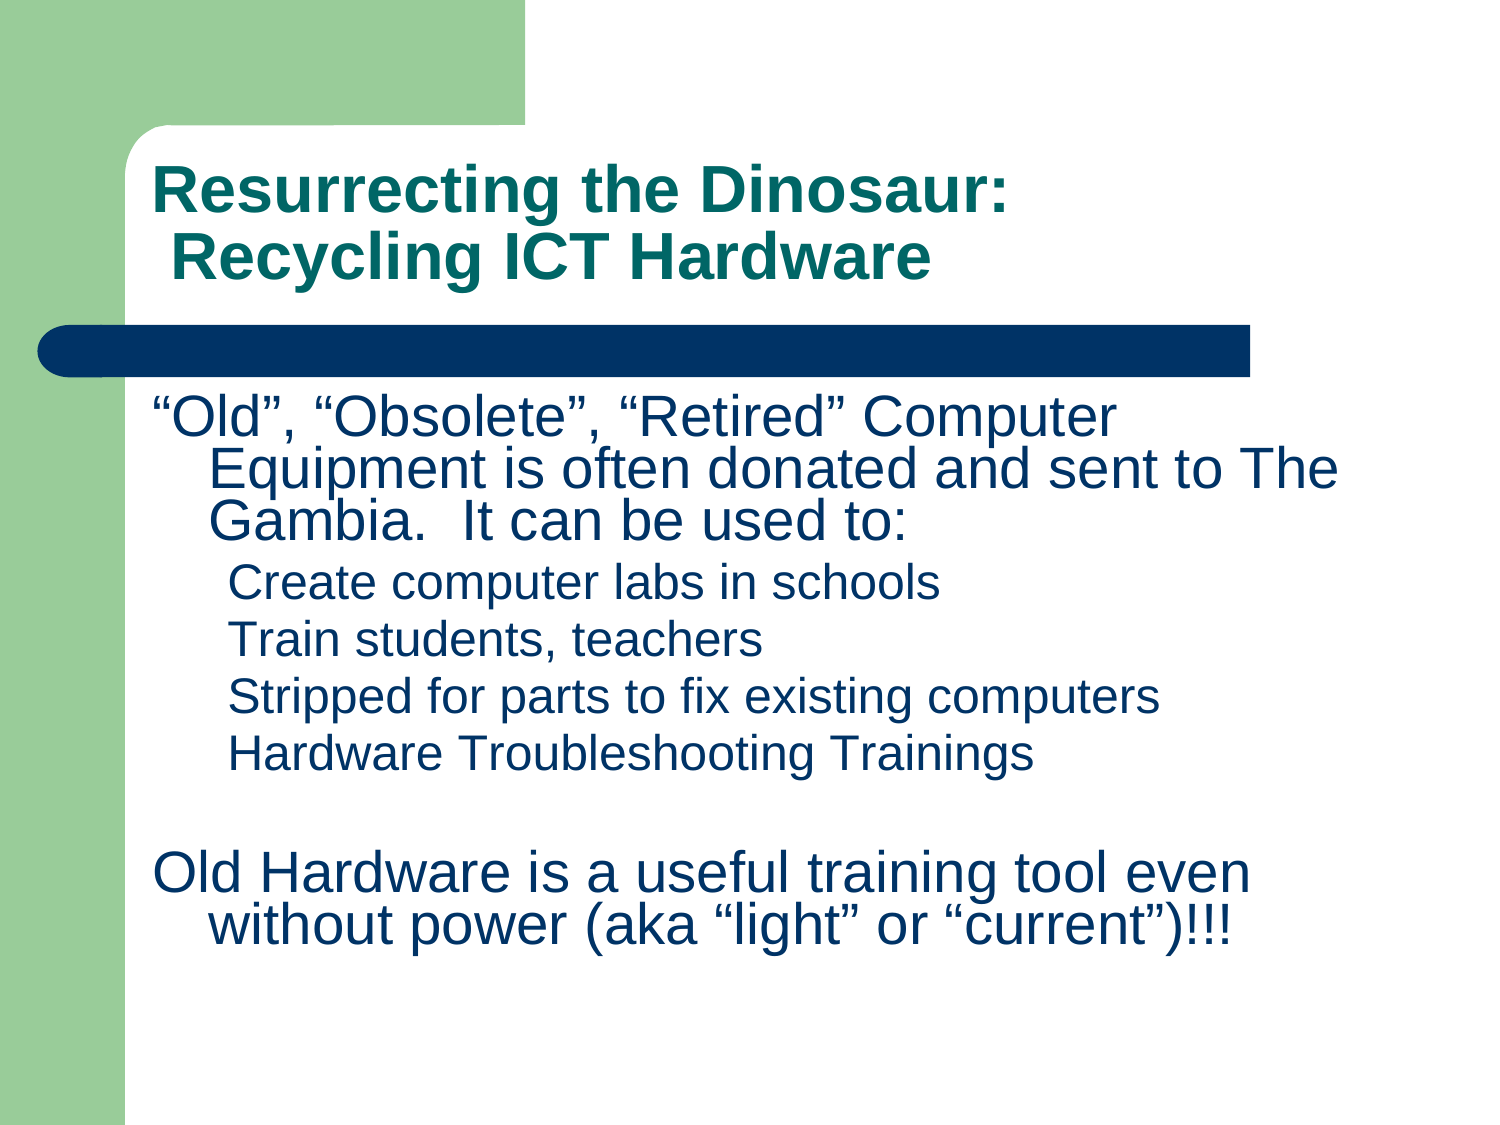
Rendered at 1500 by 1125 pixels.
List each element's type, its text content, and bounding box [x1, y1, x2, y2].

list “Old”, “Obsolete”, “Retired” Computer Equipment is often donated and sent to The Gambia. It can be used to: Create computer labs in schools Train students, teachers Stripped for parts to fix existing computers Hardware Troubleshooting Trainings Old Hardware is a useful training tool even without power (aka “light” or “current”)!!! [137, 387, 1400, 1070]
title Resurrecting the Dinosaur: Recycling ICT Hardware [136, 136, 1414, 301]
